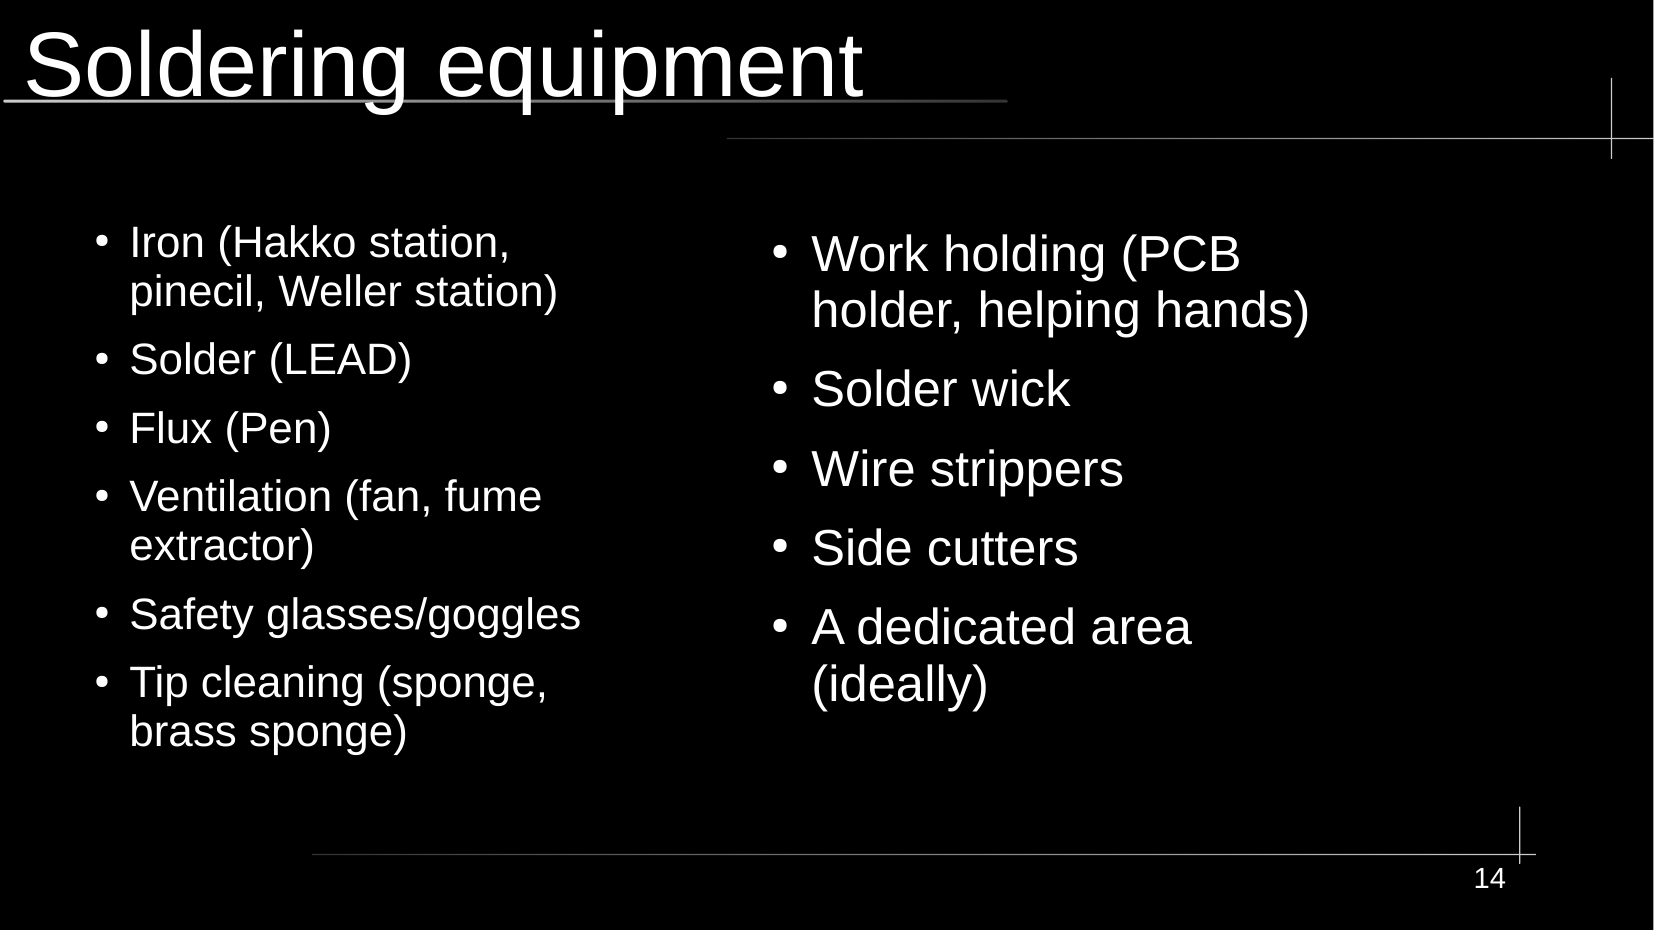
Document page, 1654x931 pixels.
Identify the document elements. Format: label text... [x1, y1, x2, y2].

list Iron (Hakko station, pinecil, Weller station) Solder (LEAD) Flux (Pen) Ventilation (fan, fume extractor) Safety glasses/goggles Tip cleaning (sponge, brass sponge) [82, 217, 638, 758]
title Soldering equipment [23, 11, 1589, 119]
list Work holding (PCB holder, helping hands) Solder wick Wire strippers Side cutters A dedicated area (ideally) [757, 225, 1313, 765]
